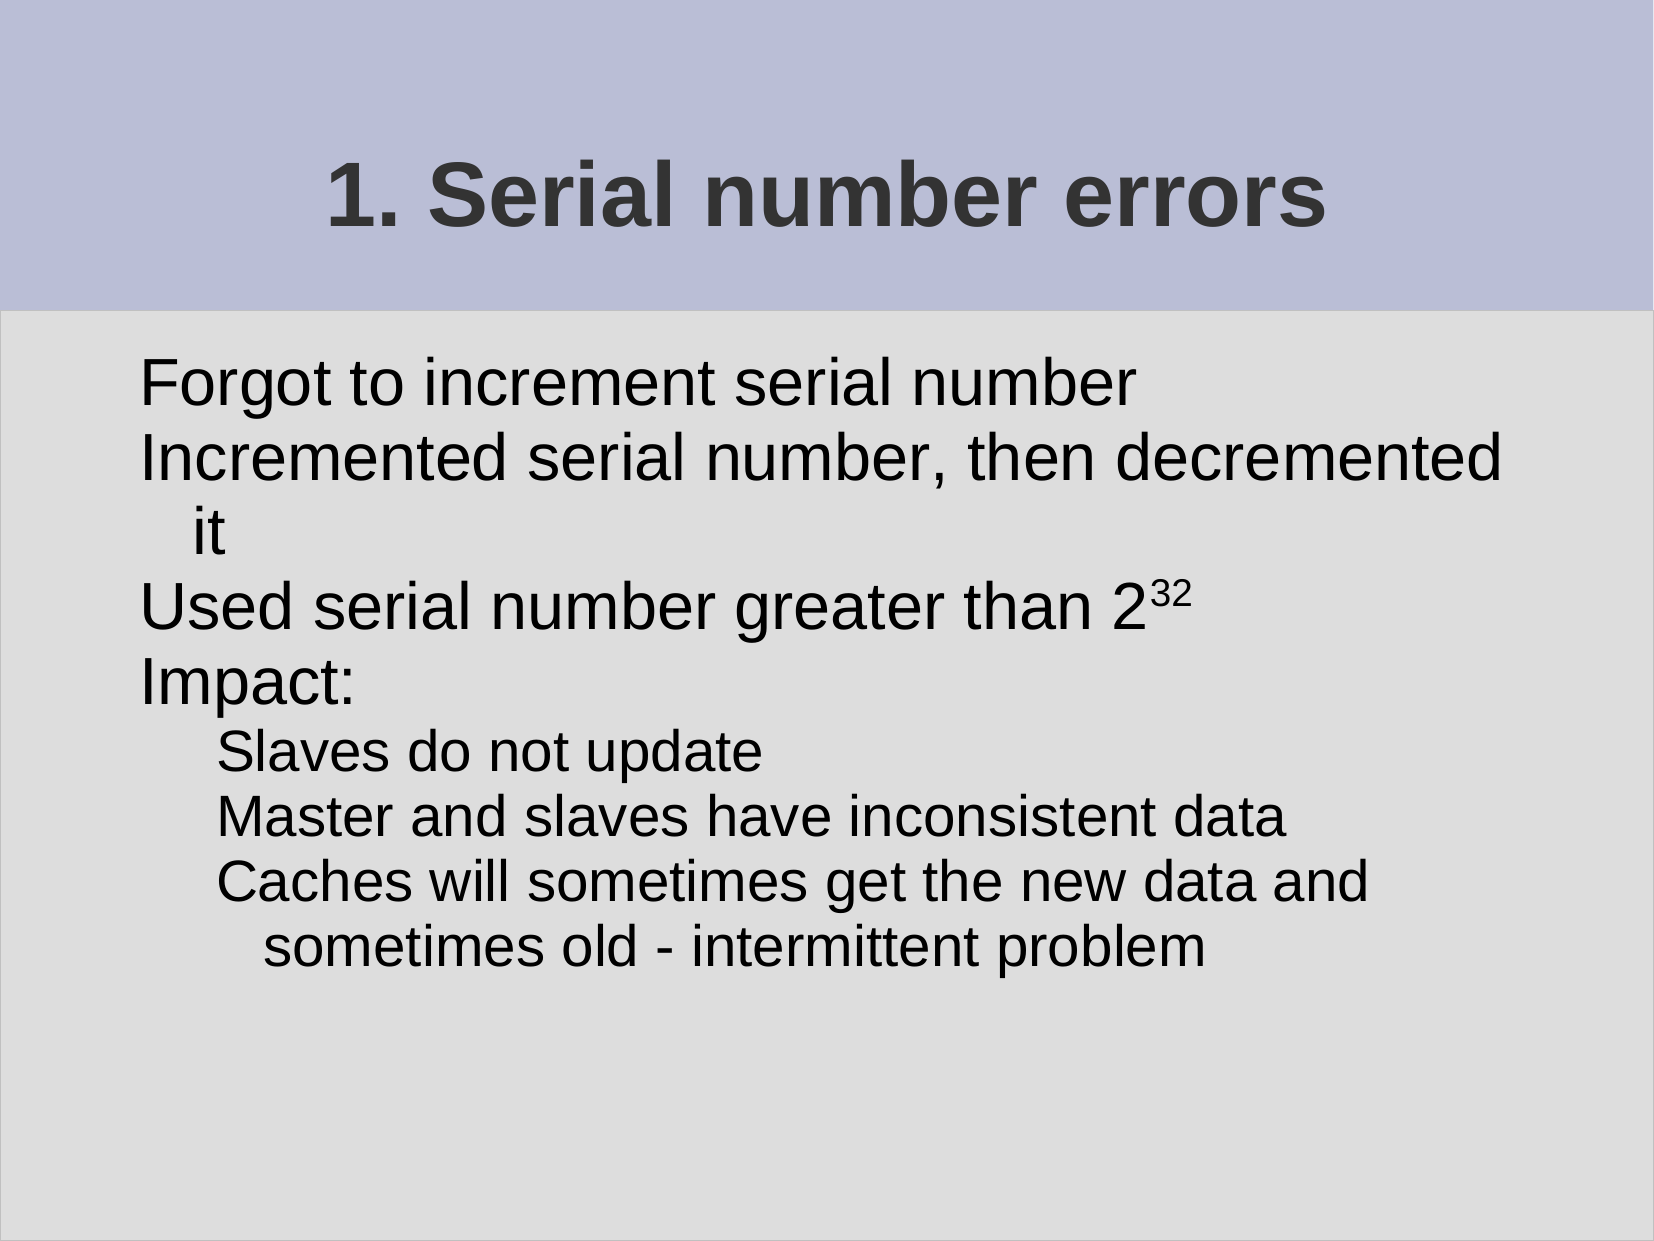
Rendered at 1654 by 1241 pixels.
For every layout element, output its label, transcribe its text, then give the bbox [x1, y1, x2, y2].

title 1. Serial number errors [121, 91, 1534, 299]
list Forgot to increment serial number Incremented serial number, then decremented it Used serial number greater than 232 Impact: Slaves do not update Master and slaves have inconsistent data Caches will sometimes get the new data and sometimes old - intermittent problem [121, 344, 1534, 1127]
